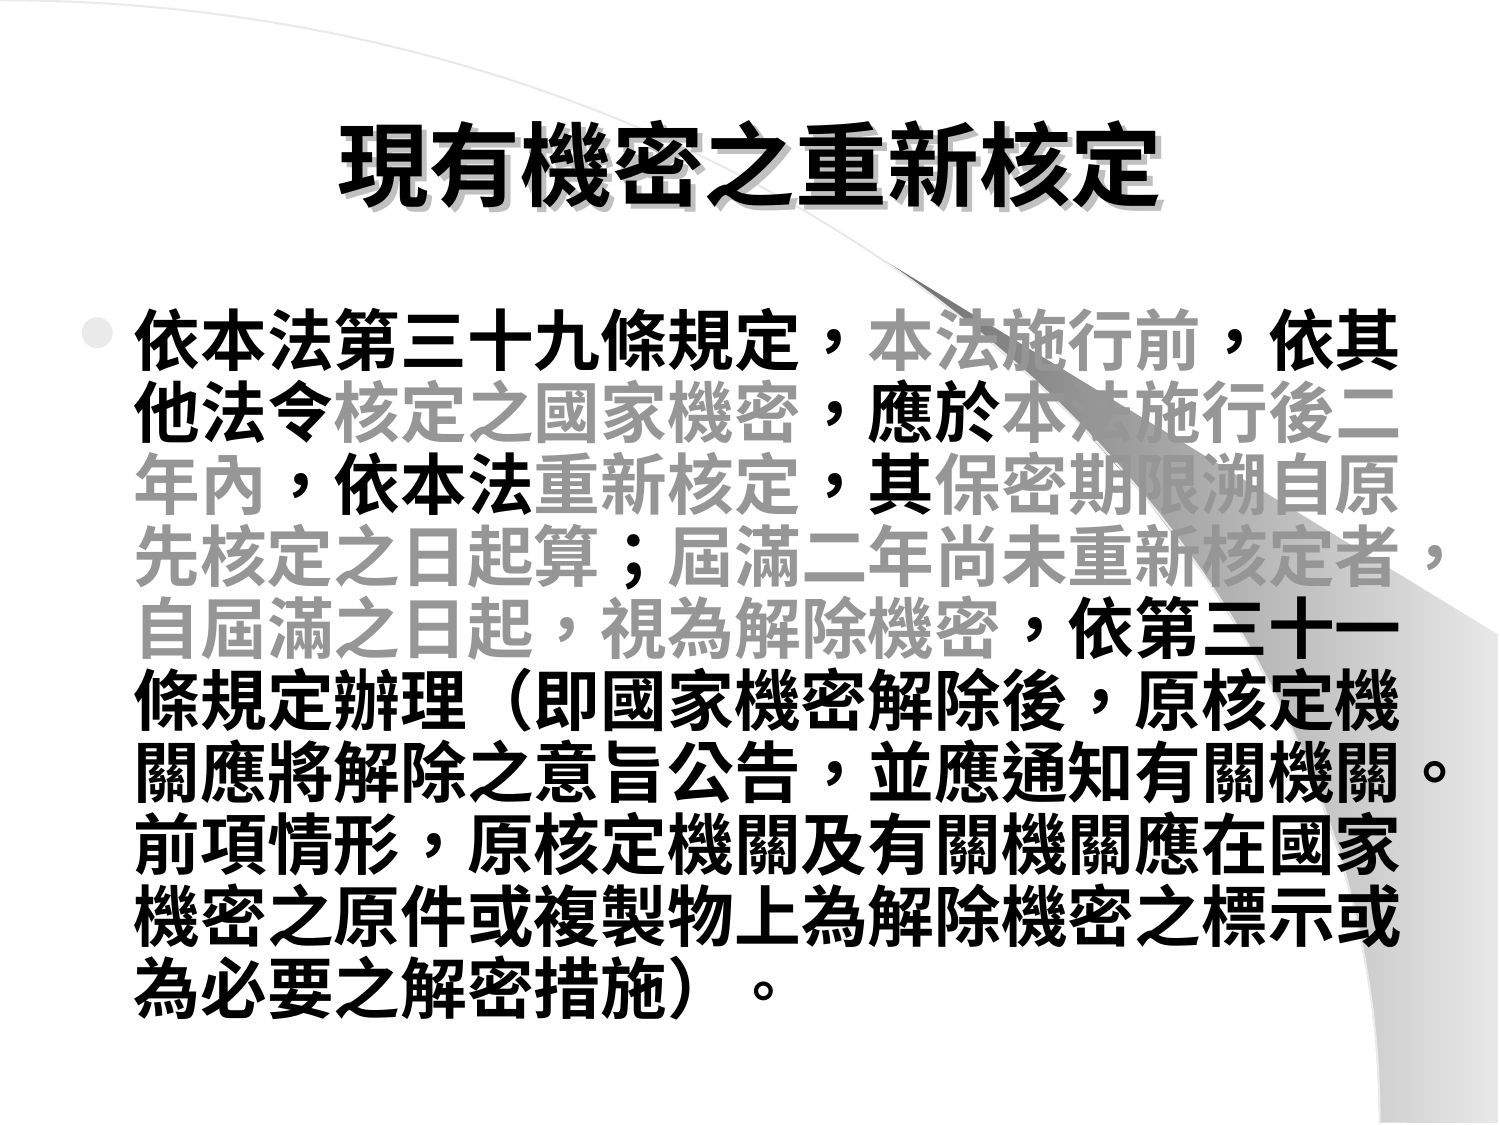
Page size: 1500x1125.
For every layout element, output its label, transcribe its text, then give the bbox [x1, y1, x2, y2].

title 現有機密之重新核定 [112, 62, 1388, 263]
list 依本法第三十九條規定，本法施行前，依其他法令核定之國家機密，應於本法施行後二年內，依本法重新核定，其保密期限溯自原先核定之日起算；屆滿二年尚未重新核定者，自屆滿之日起，視為解除機密，依第三十一條規定辦理（即國家機密解除後，原核定機關應將解除之意旨公告，並應通知有關機關。前項情形，原核定機關及有關機關應在國家機密之原件或複製物上為解除機密之標示或為必要之解密措施）。 [62, 299, 1438, 1075]
